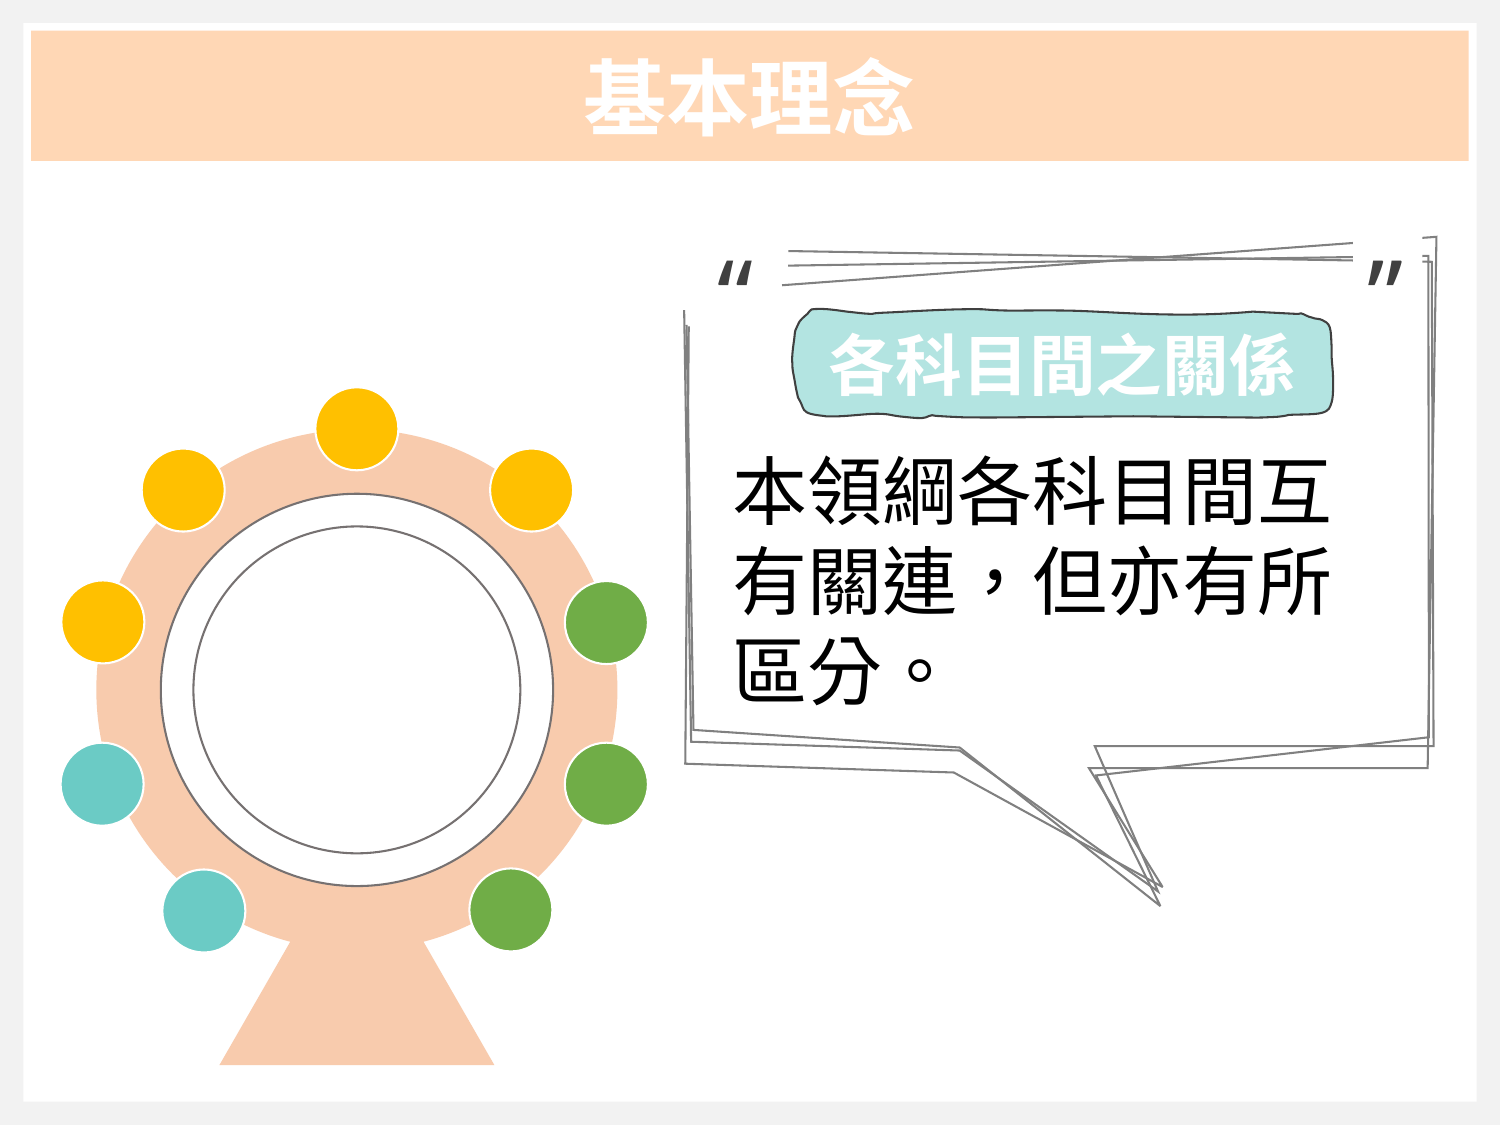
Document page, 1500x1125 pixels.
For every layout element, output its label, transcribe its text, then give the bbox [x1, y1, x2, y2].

text_box 基本理念 [31, 30, 1469, 161]
text_box 本領綱各科目間互有關連，但亦有所區分。 [717, 437, 1408, 723]
text_box [60, 387, 648, 1066]
text_box 身障特需領域 [193, 526, 521, 854]
text_box “ [702, 225, 773, 361]
text_box ” [1353, 225, 1423, 361]
text_box 各科目間之關係 [792, 308, 1334, 419]
